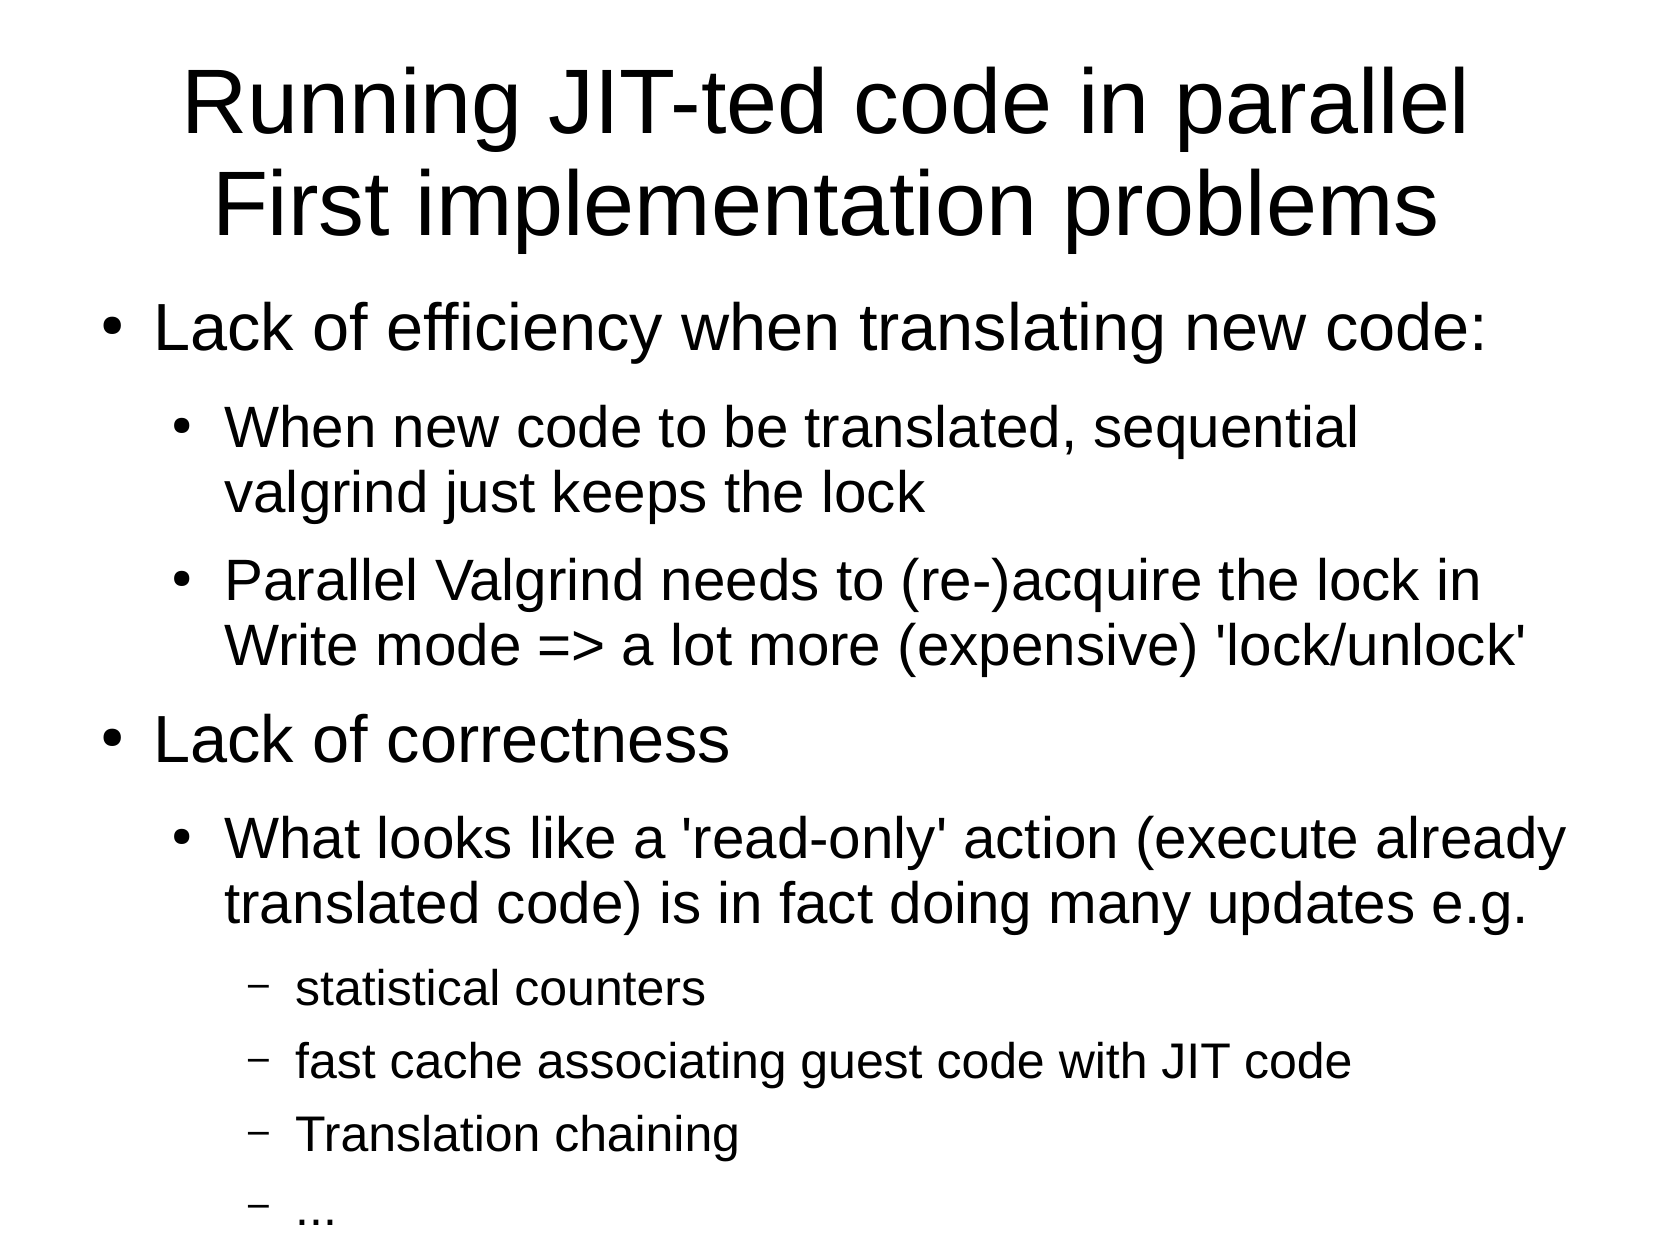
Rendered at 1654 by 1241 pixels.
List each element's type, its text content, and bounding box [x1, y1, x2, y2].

title Running JIT-ted code in parallel First implementation problems [82, 49, 1571, 257]
list Lack of efficiency when translating new code: When new code to be translated, sequential valgrind just keeps the lock Parallel Valgrind needs to (re-)acquire the lock in Write mode => a lot more (expensive) 'lock/unlock' Lack of correctness What looks like a 'read-only' action (execute already translated code) is in fact doing many updates e.g. statistical counters fast cache associating guest code with JIT code Translation chaining ... [82, 290, 1571, 1236]
